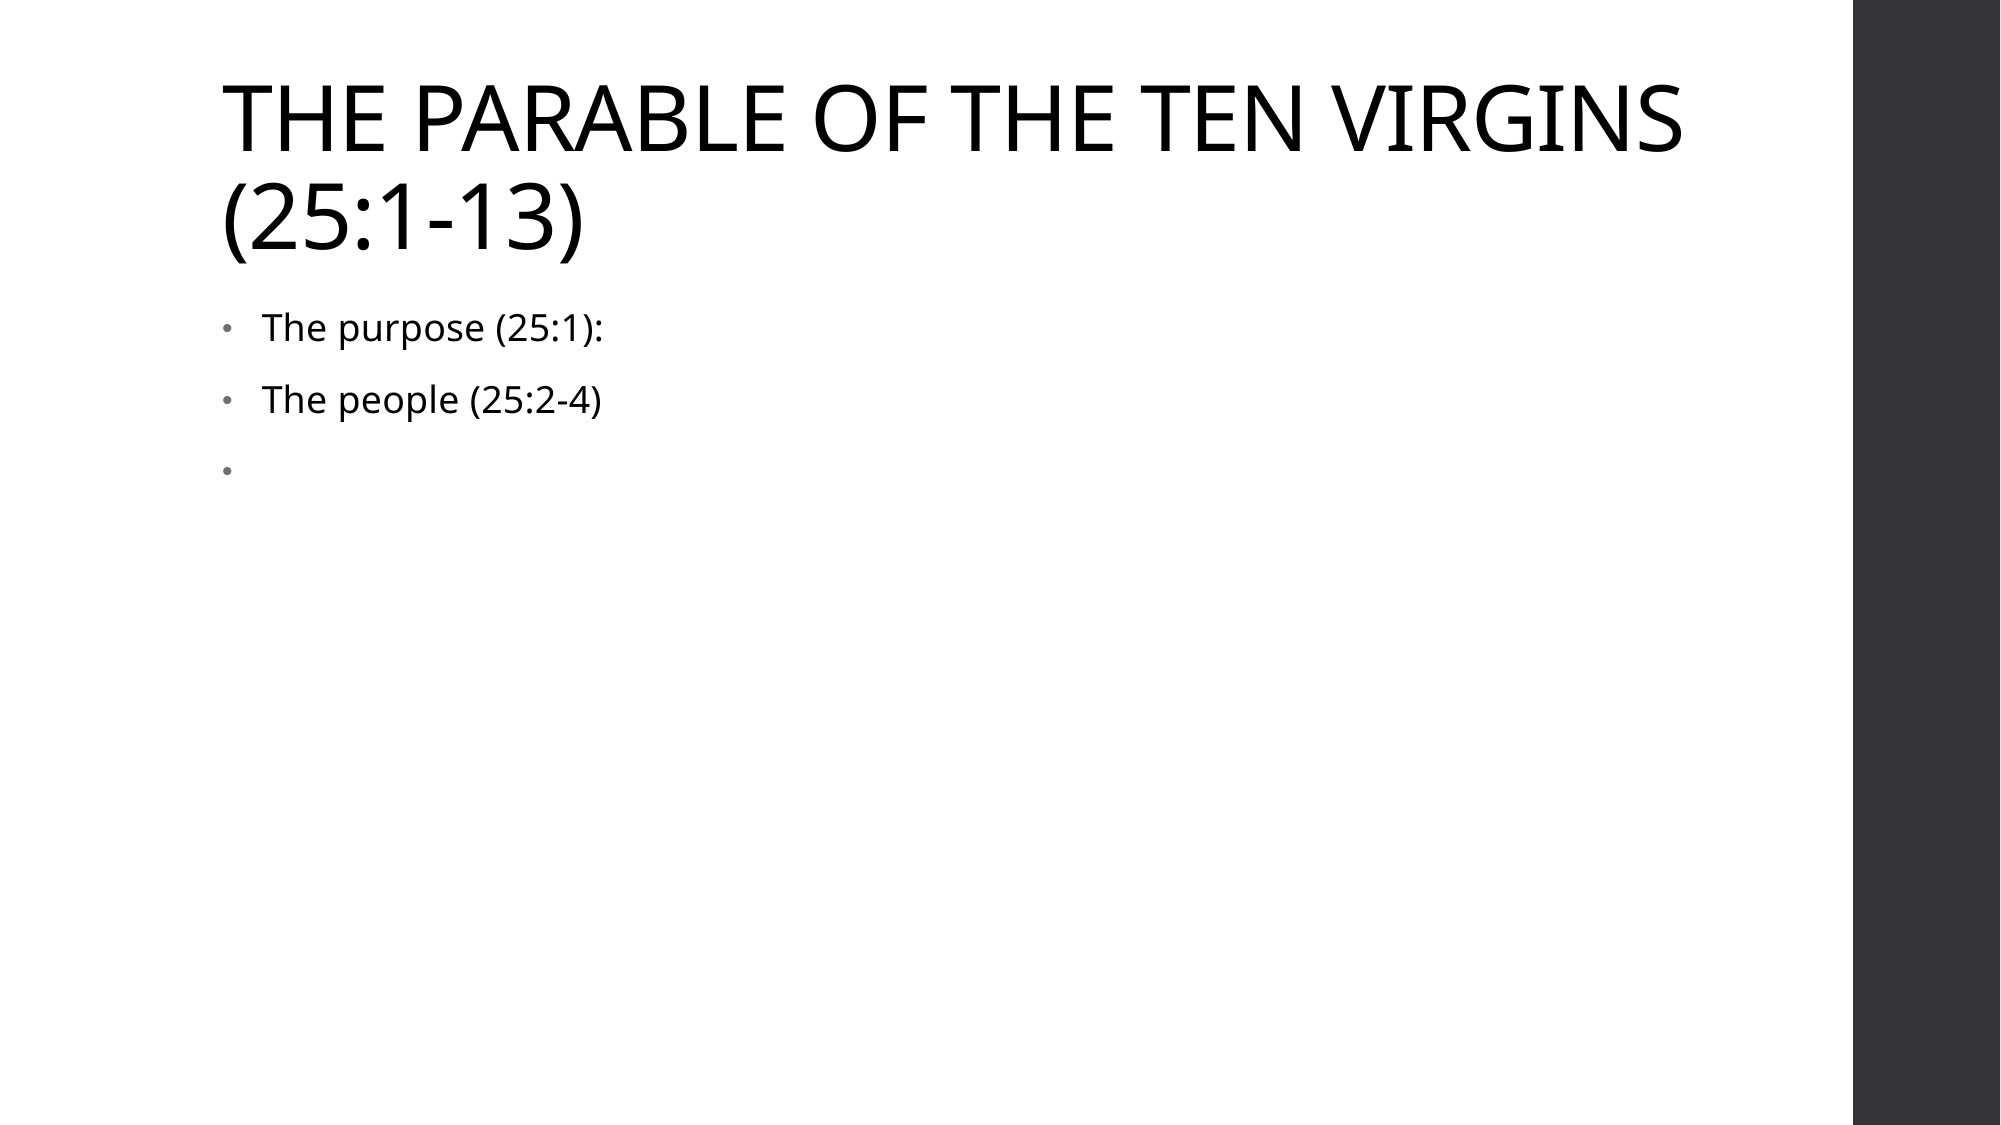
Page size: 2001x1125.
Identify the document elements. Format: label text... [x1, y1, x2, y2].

title THE PARABLE OF THE TEN VIRGINS (25:1-13) [206, 60, 1797, 278]
list The purpose (25:1): The people (25:2-4) [206, 299, 1617, 1014]
